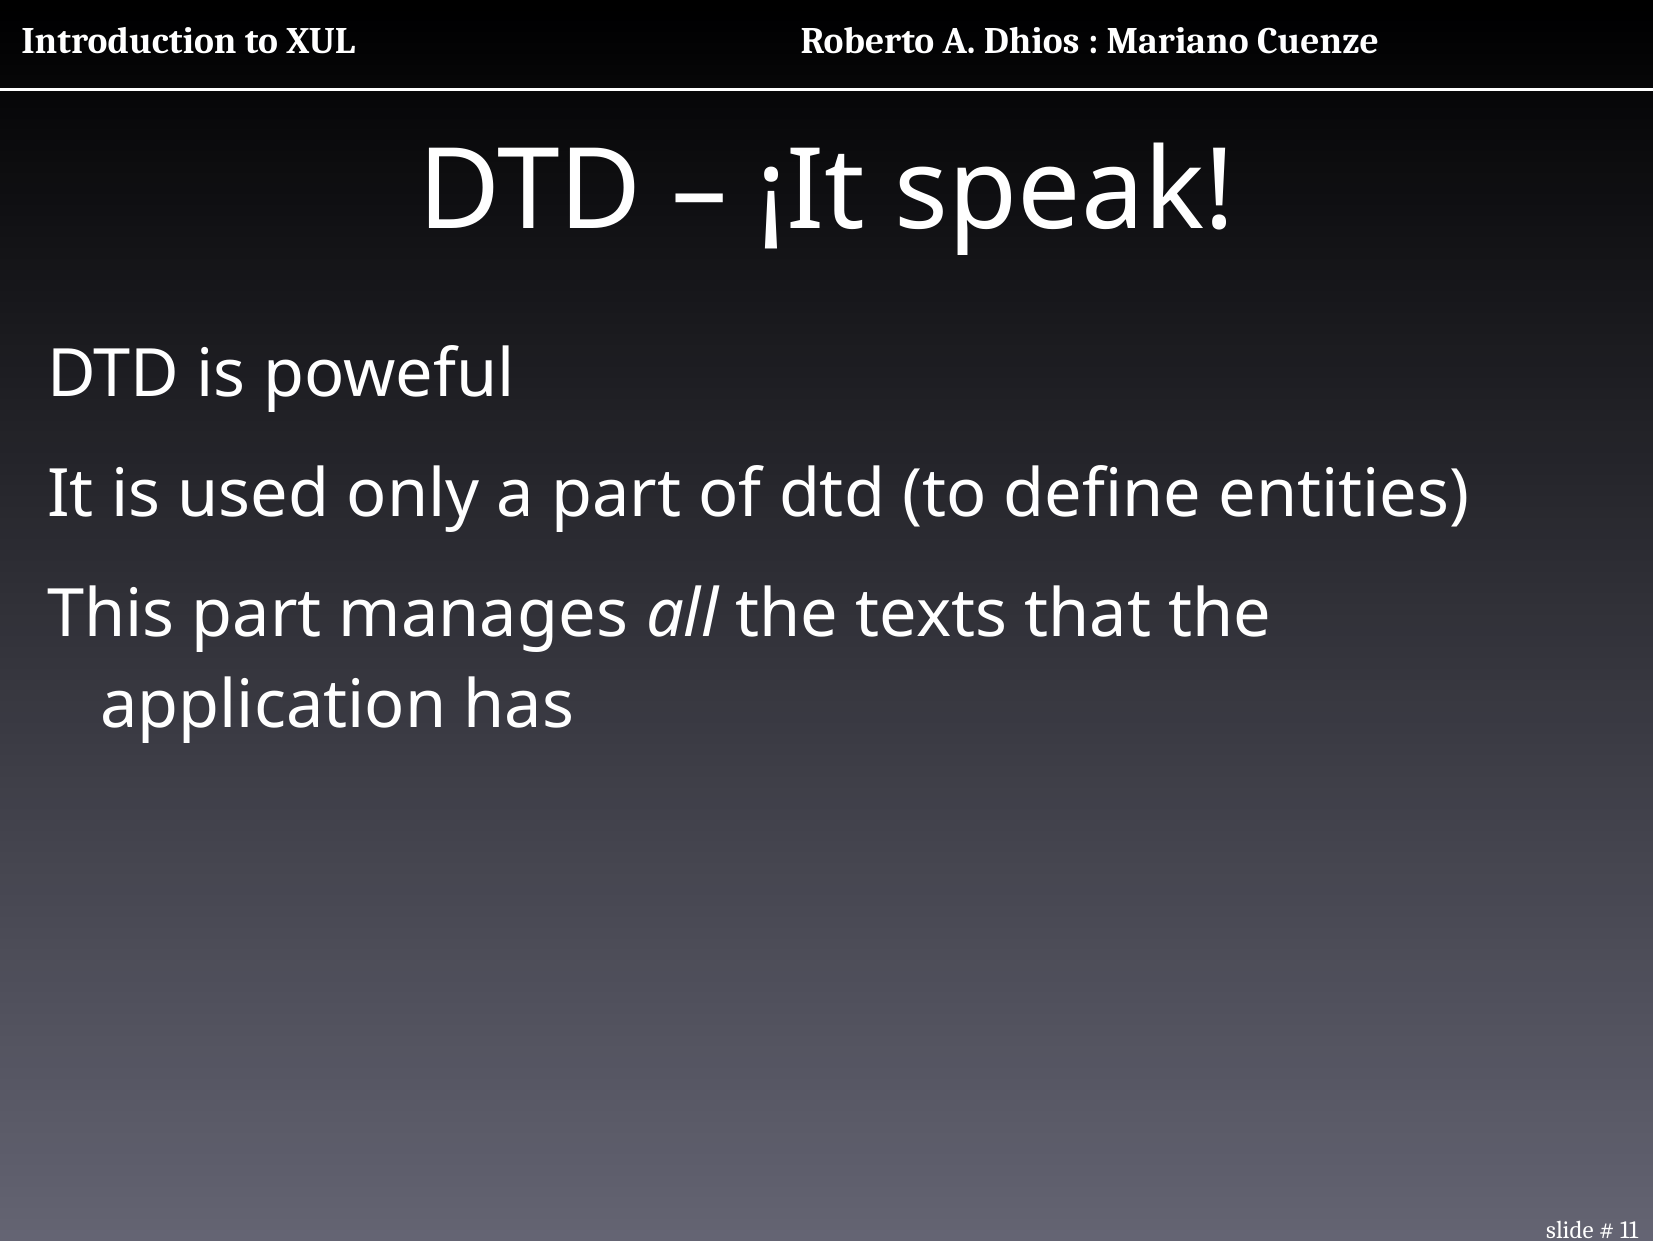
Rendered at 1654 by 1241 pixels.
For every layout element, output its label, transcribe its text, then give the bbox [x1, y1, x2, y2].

title DTD – ¡It speak! [29, 91, 1625, 281]
text_box Introduction to XUL Roberto A. Dhios : Mariano Cuenze [6, 12, 1653, 71]
list DTD is poweful It is used only a part of dtd (to define entities) This part manages all the texts that the application has [29, 324, 1625, 917]
